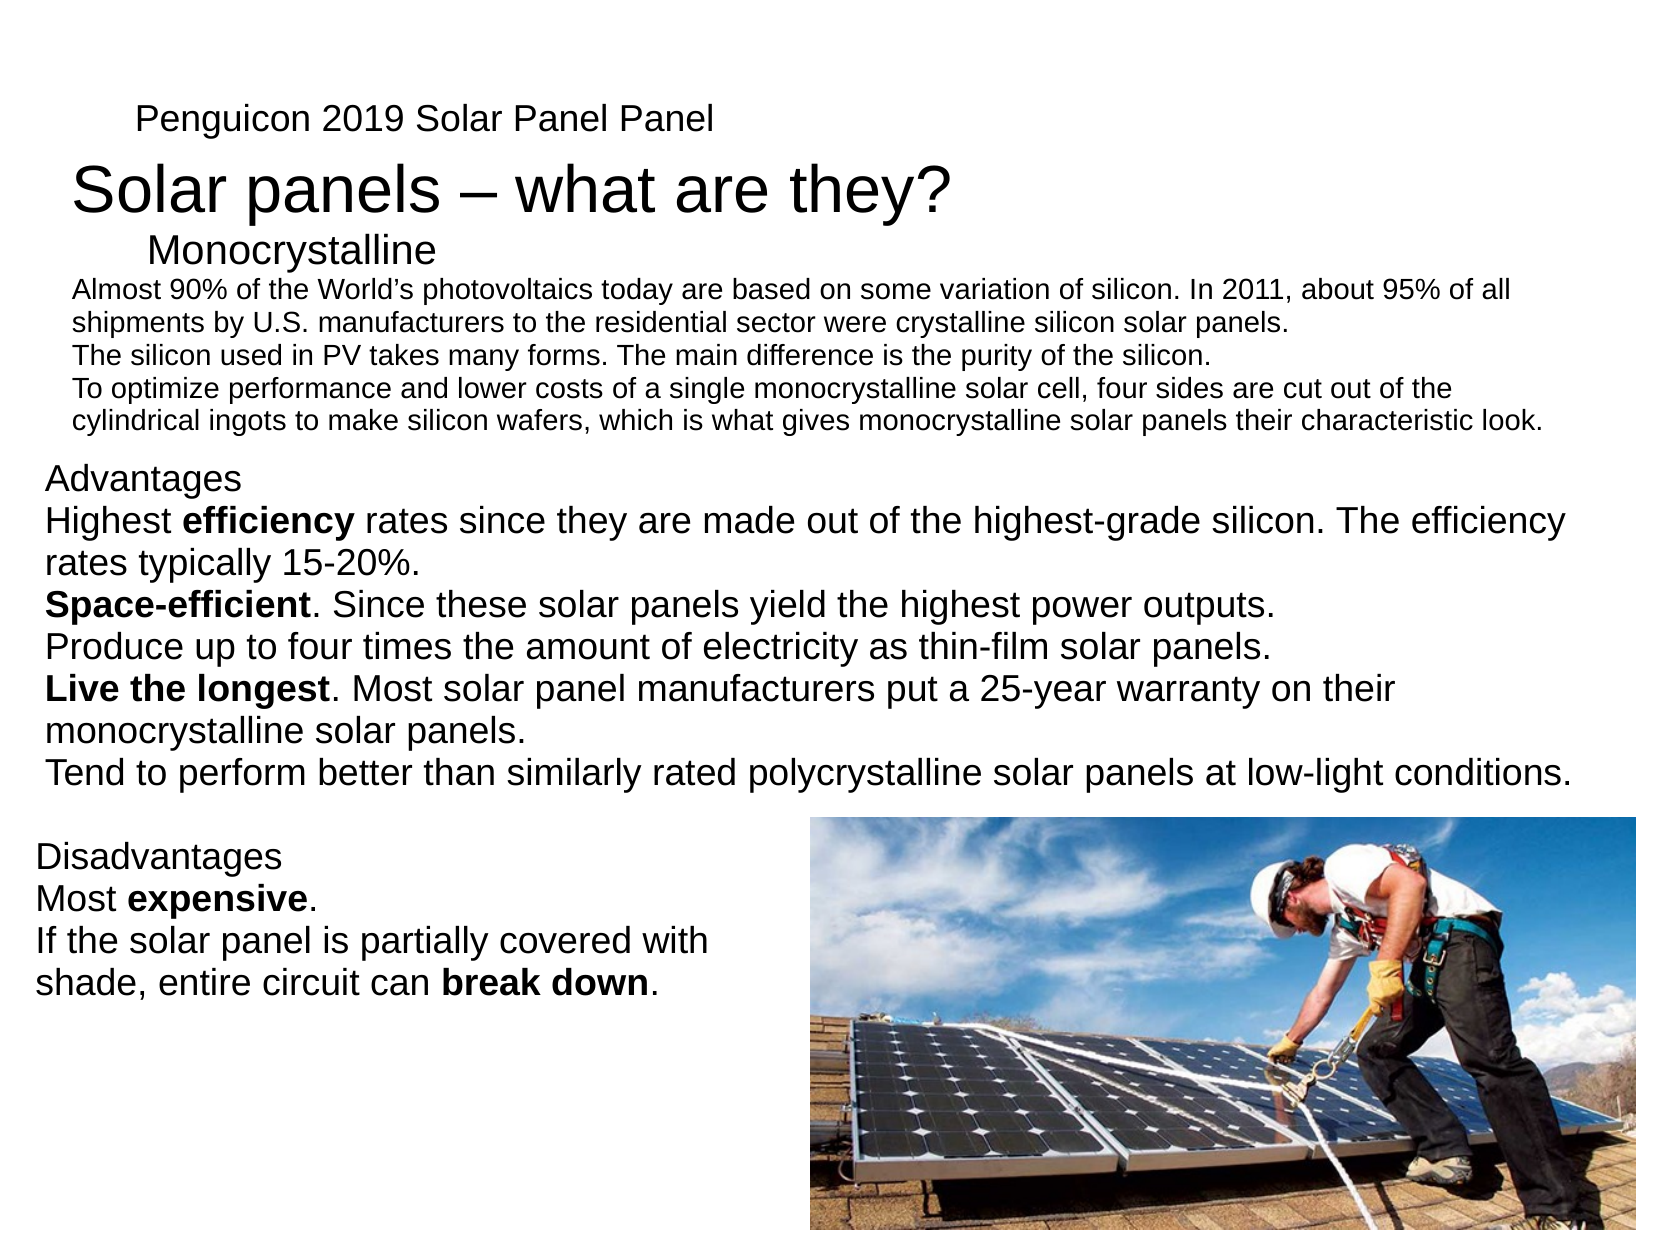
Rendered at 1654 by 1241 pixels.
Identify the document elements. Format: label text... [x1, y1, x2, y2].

subtitle Solar panels – what are they? Monocrystalline Almost 90% of the World’s photovoltaics today are based on some variation of silicon. In 2011, about 95% of all shipments by U.S. manufacturers to the residential sector were crystalline silicon solar panels. The silicon used in PV takes many forms. The main difference is the purity of the silicon. To optimize performance and lower costs of a single monocrystalline solar cell, four sides are cut out of the cylindrical ingots to make silicon wafers, which is what gives monocrystalline solar panels their characteristic look. [71, 150, 1561, 450]
text_box Advantages Highest efficiency rates since they are made out of the highest-grade silicon. The efficiency rates typically 15-20%. Space-efficient. Since these solar panels yield the highest power outputs. Produce up to four times the amount of electricity as thin-film solar panels. Live the longest. Most solar panel manufacturers put a 25-year warranty on their monocrystalline solar panels. Tend to perform better than similarly rated polycrystalline solar panels at low-light conditions. [30, 450, 1621, 803]
text_box Disadvantages Most expensive. If the solar panel is partially covered with shade, entire circuit can break down. [20, 828, 781, 1216]
picture [810, 817, 1636, 1231]
text_box Penguicon 2019 Solar Panel Panel [120, 90, 1576, 147]
